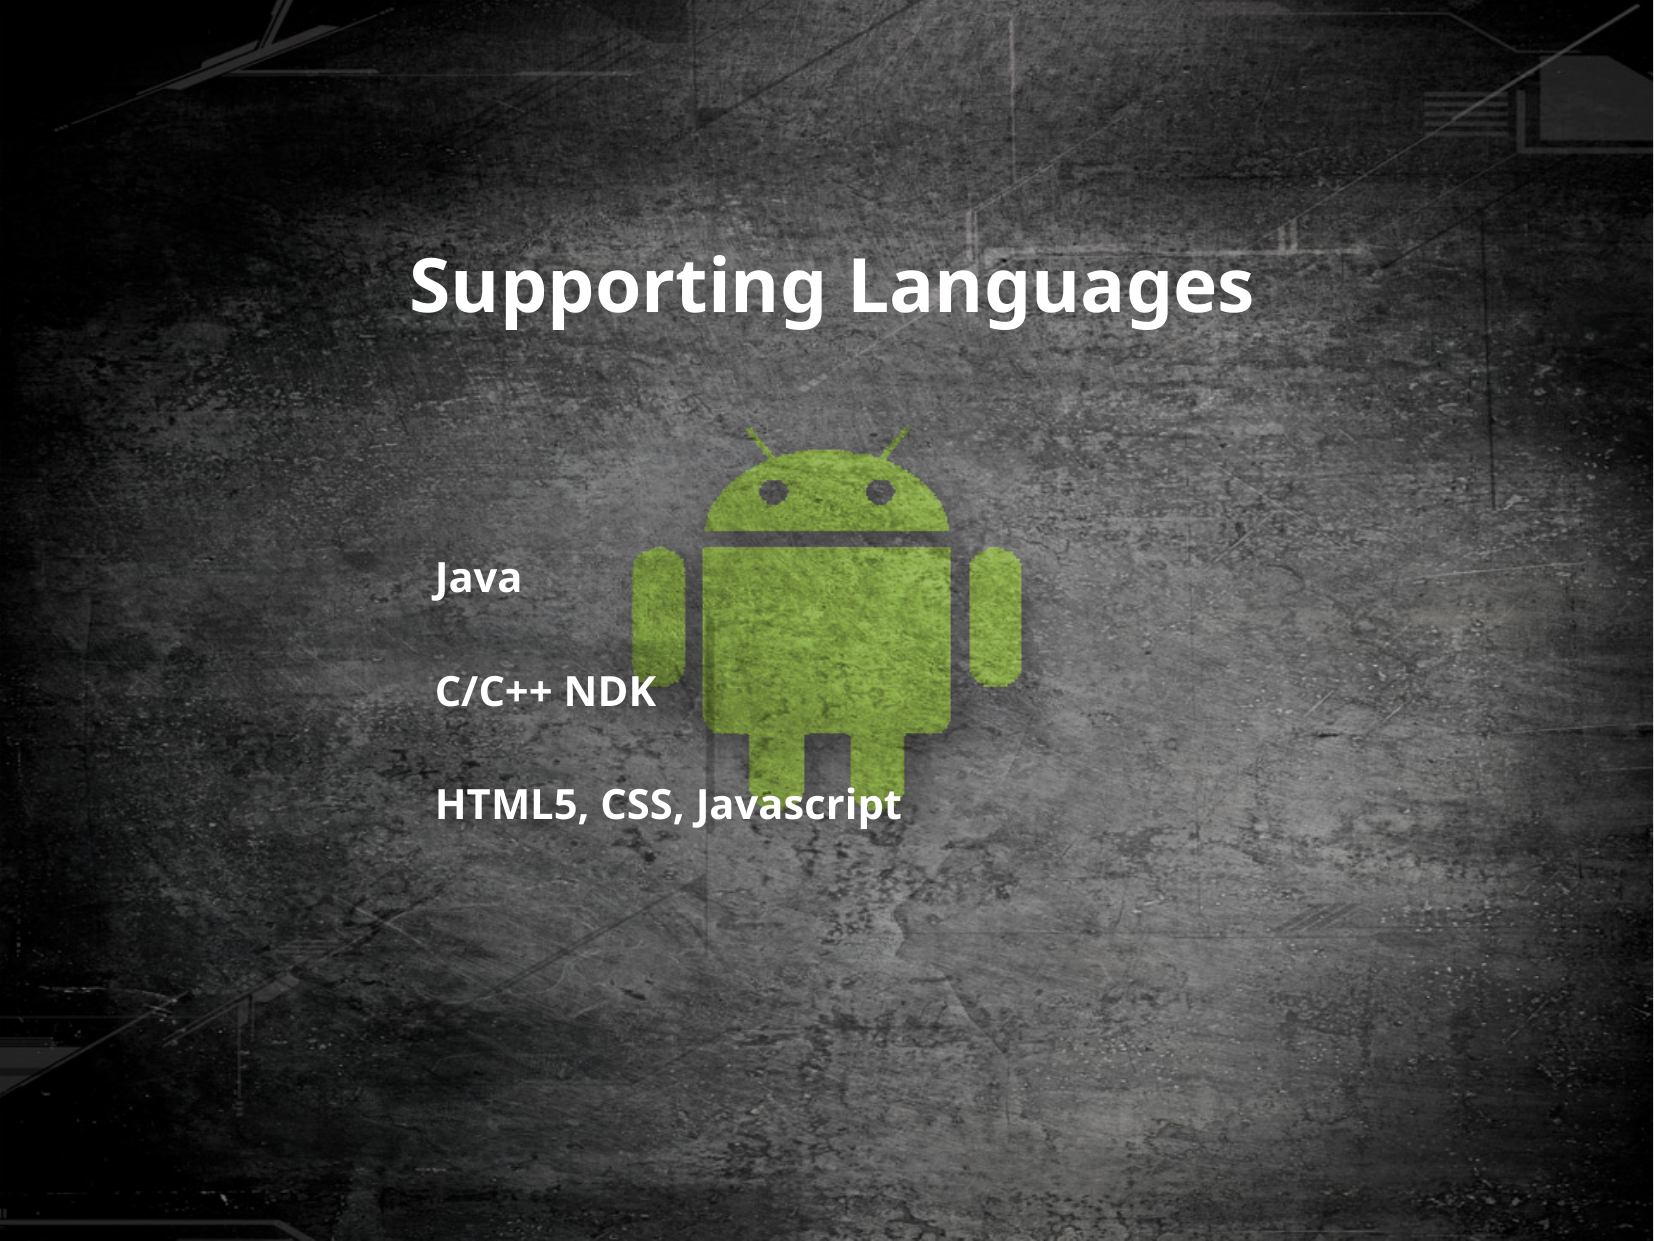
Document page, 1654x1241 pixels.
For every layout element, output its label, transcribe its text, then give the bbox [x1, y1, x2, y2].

picture [0, 0, 1654, 1241]
text_box Java C/C++ NDK HTML5, CSS, Javascript [420, 540, 1321, 846]
text_box Supporting Languages [225, 225, 1441, 345]
